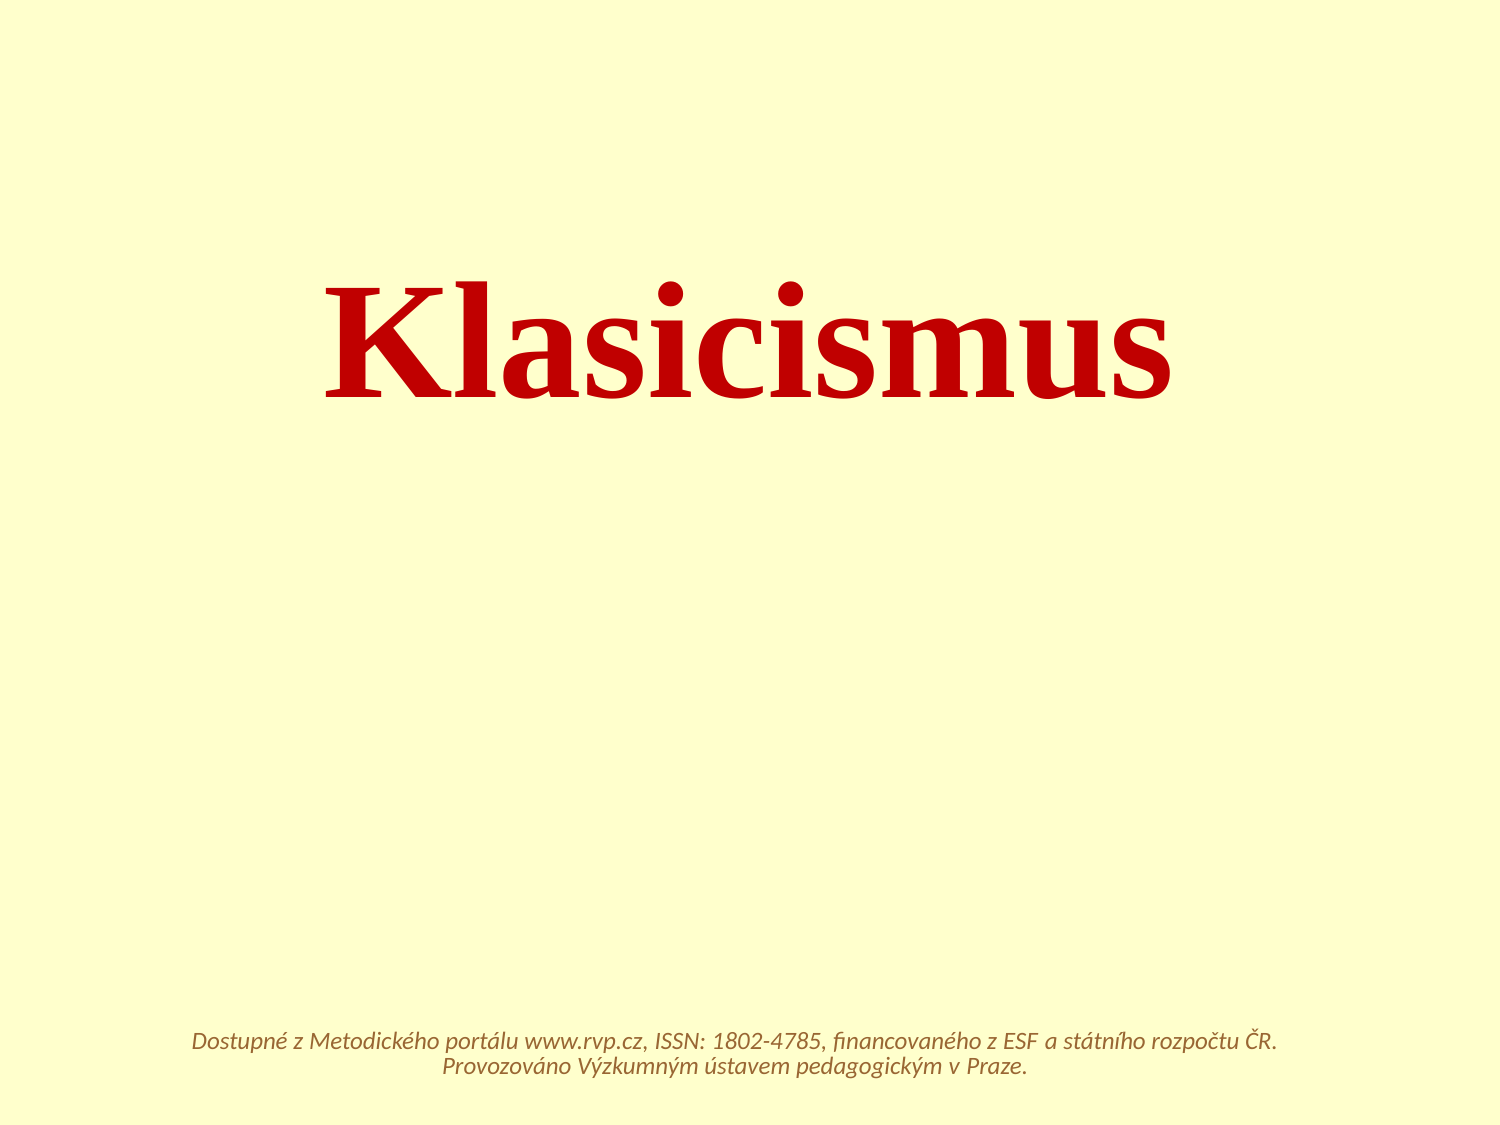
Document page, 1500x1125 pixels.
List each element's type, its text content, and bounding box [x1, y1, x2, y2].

text_box Klasicismus [308, 241, 1247, 442]
text_box Dostupné z Metodického portálu www.rvp.cz, ISSN: 1802-4785, financovaného z ESF a státního rozpočtu ČR. Provozováno Výzkumným ústavem pedagogickým v Praze. [171, 1023, 1300, 1089]
